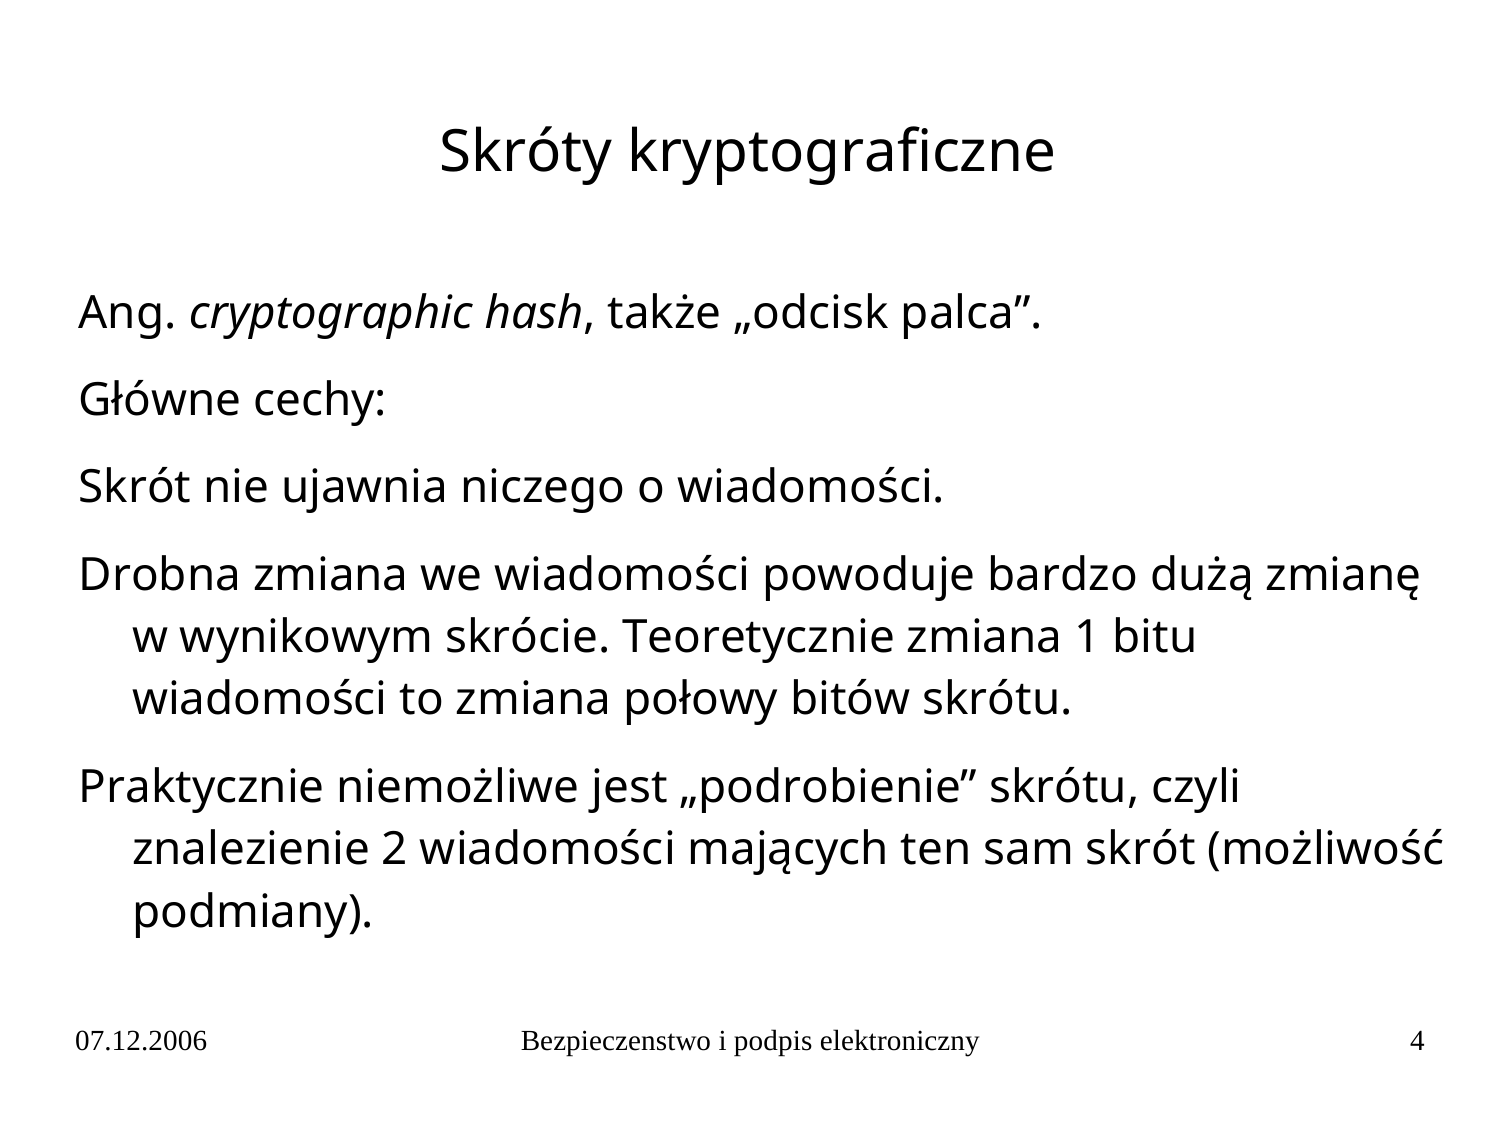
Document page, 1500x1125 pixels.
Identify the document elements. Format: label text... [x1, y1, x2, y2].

title Skróty kryptograficzne [59, 90, 1437, 207]
list Ang. cryptographic hash, także „odcisk palca”. Główne cechy: Skrót nie ujawnia niczego o wiadomości. Drobna zmiana we wiadomości powoduje bardzo dużą zmianę w wynikowym skrócie. Teoretycznie zmiana 1 bitu wiadomości to zmiana połowy bitów skrótu. Praktycznie niemożliwe jest „podrobienie” skrótu, czyli znalezienie 2 wiadomości mających ten sam skrót (możliwość podmiany). [61, 279, 1448, 969]
